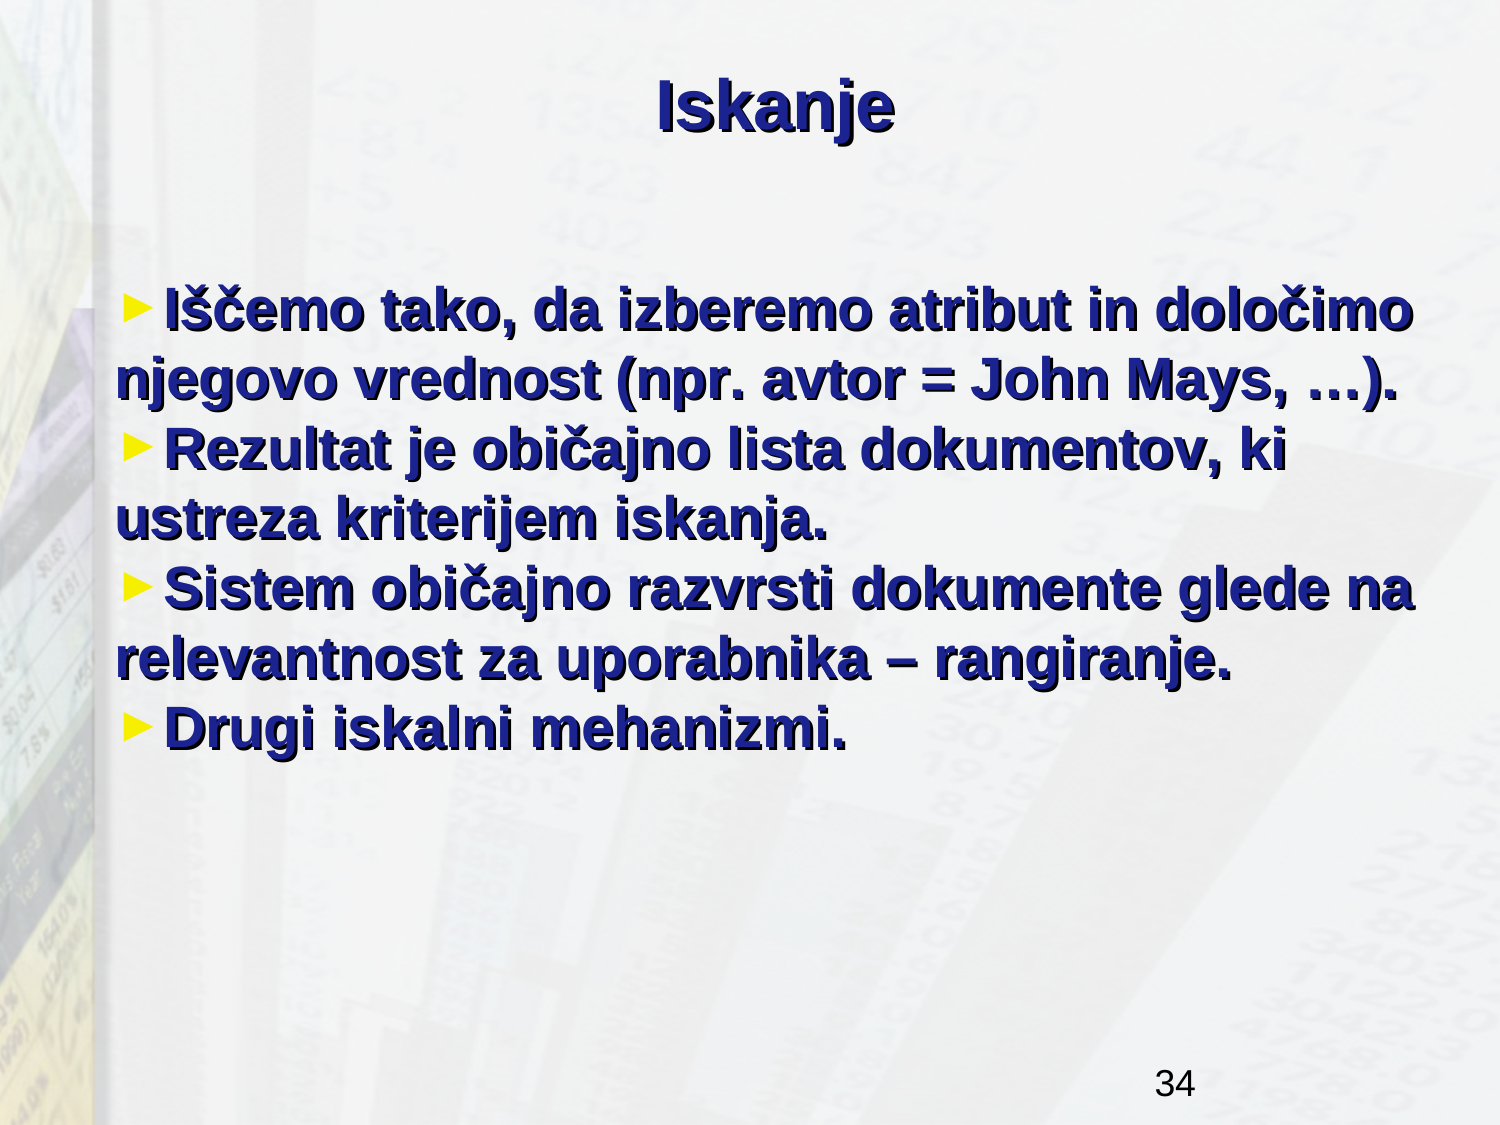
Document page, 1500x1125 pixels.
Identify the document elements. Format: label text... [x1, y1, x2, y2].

picture [0, 0, 1500, 1125]
list Iščemo tako, da izberemo atribut in določimo njegovo vrednost (npr. avtor = John Mays, …). Rezultat je običajno lista dokumentov, ki ustreza kriterijem iskanja. Sistem običajno razvrsti dokumente glede na relevantnost za uporabnika – rangiranje. Drugi iskalni mehanizmi. [99, 262, 1447, 908]
title Iskanje [100, 7, 1451, 195]
